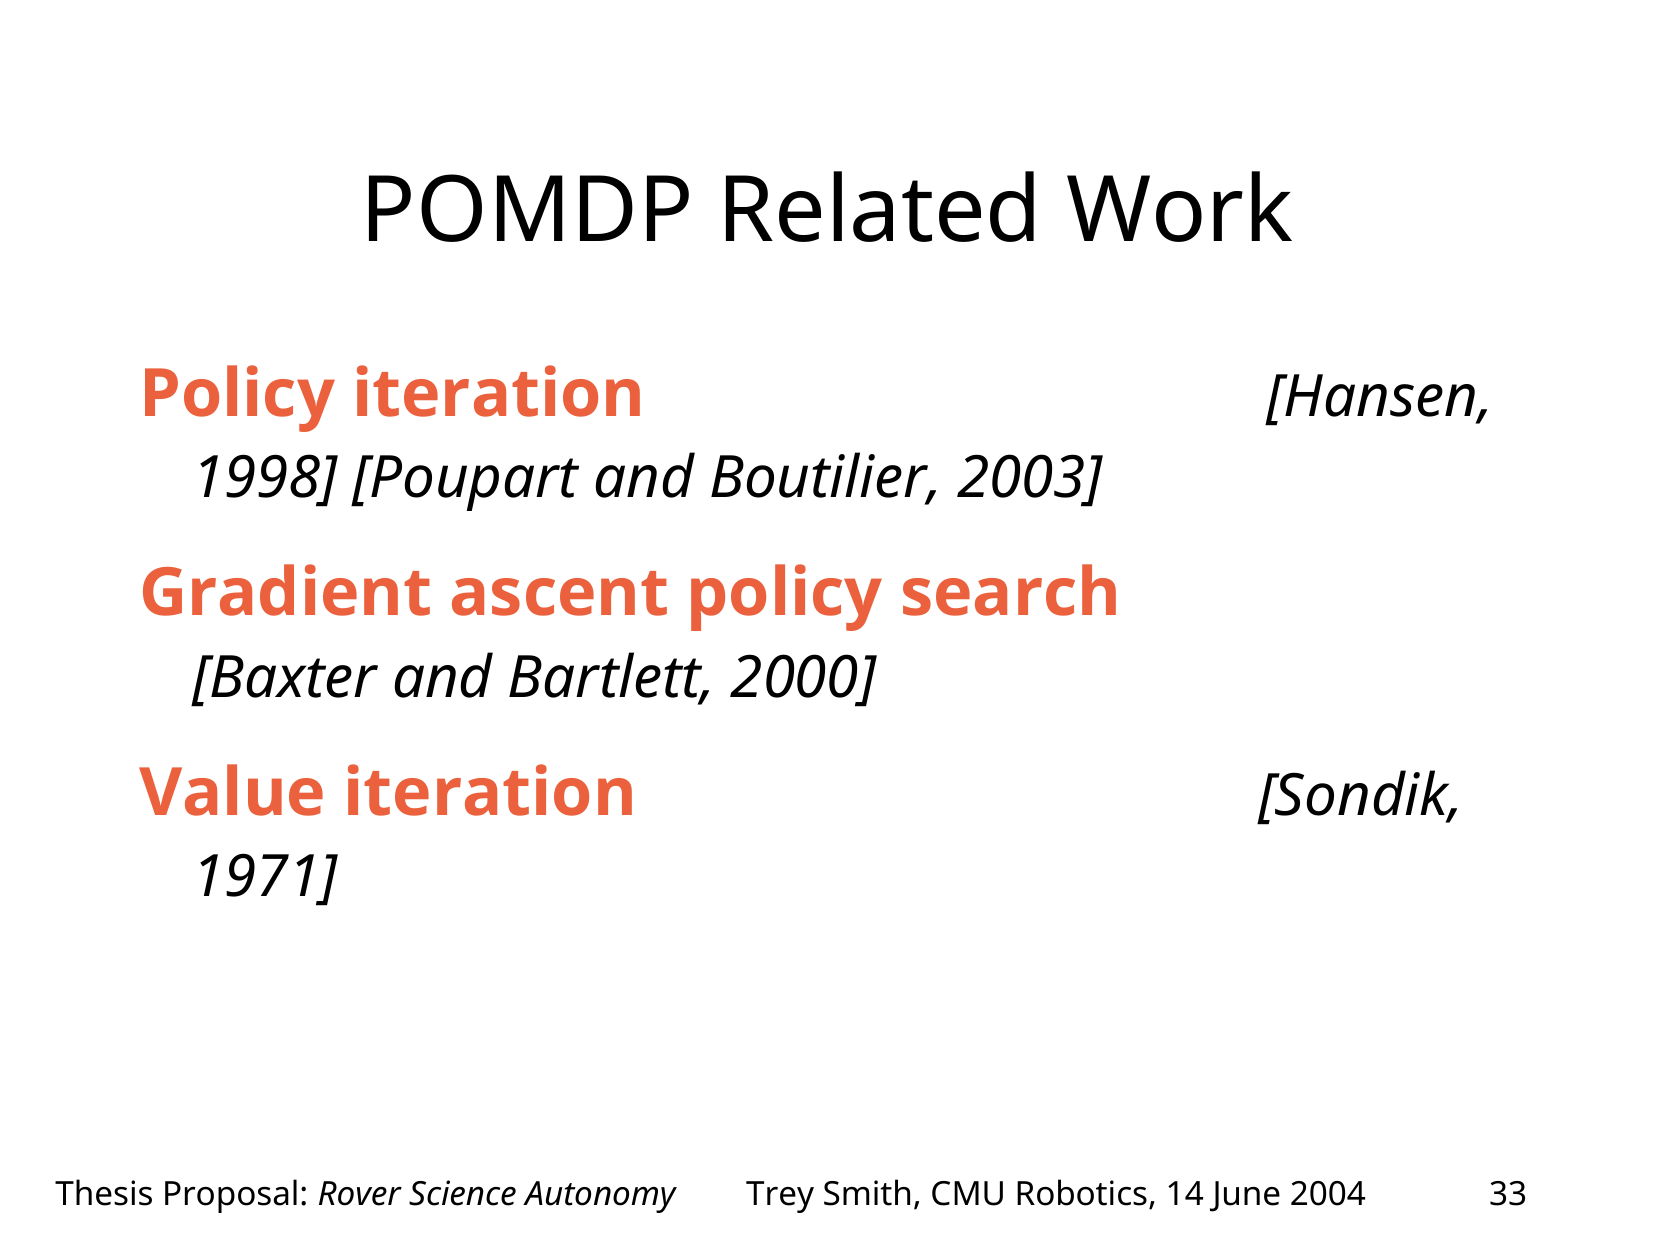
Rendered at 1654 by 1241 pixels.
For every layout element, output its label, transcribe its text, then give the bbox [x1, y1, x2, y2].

title POMDP Related Work [121, 102, 1534, 311]
list Policy iteration [Hansen, 1998] [Poupart and Boutilier, 2003] Gradient ascent policy search [Baxter and Bartlett, 2000] Value iteration [Sondik, 1971] [121, 344, 1534, 1127]
